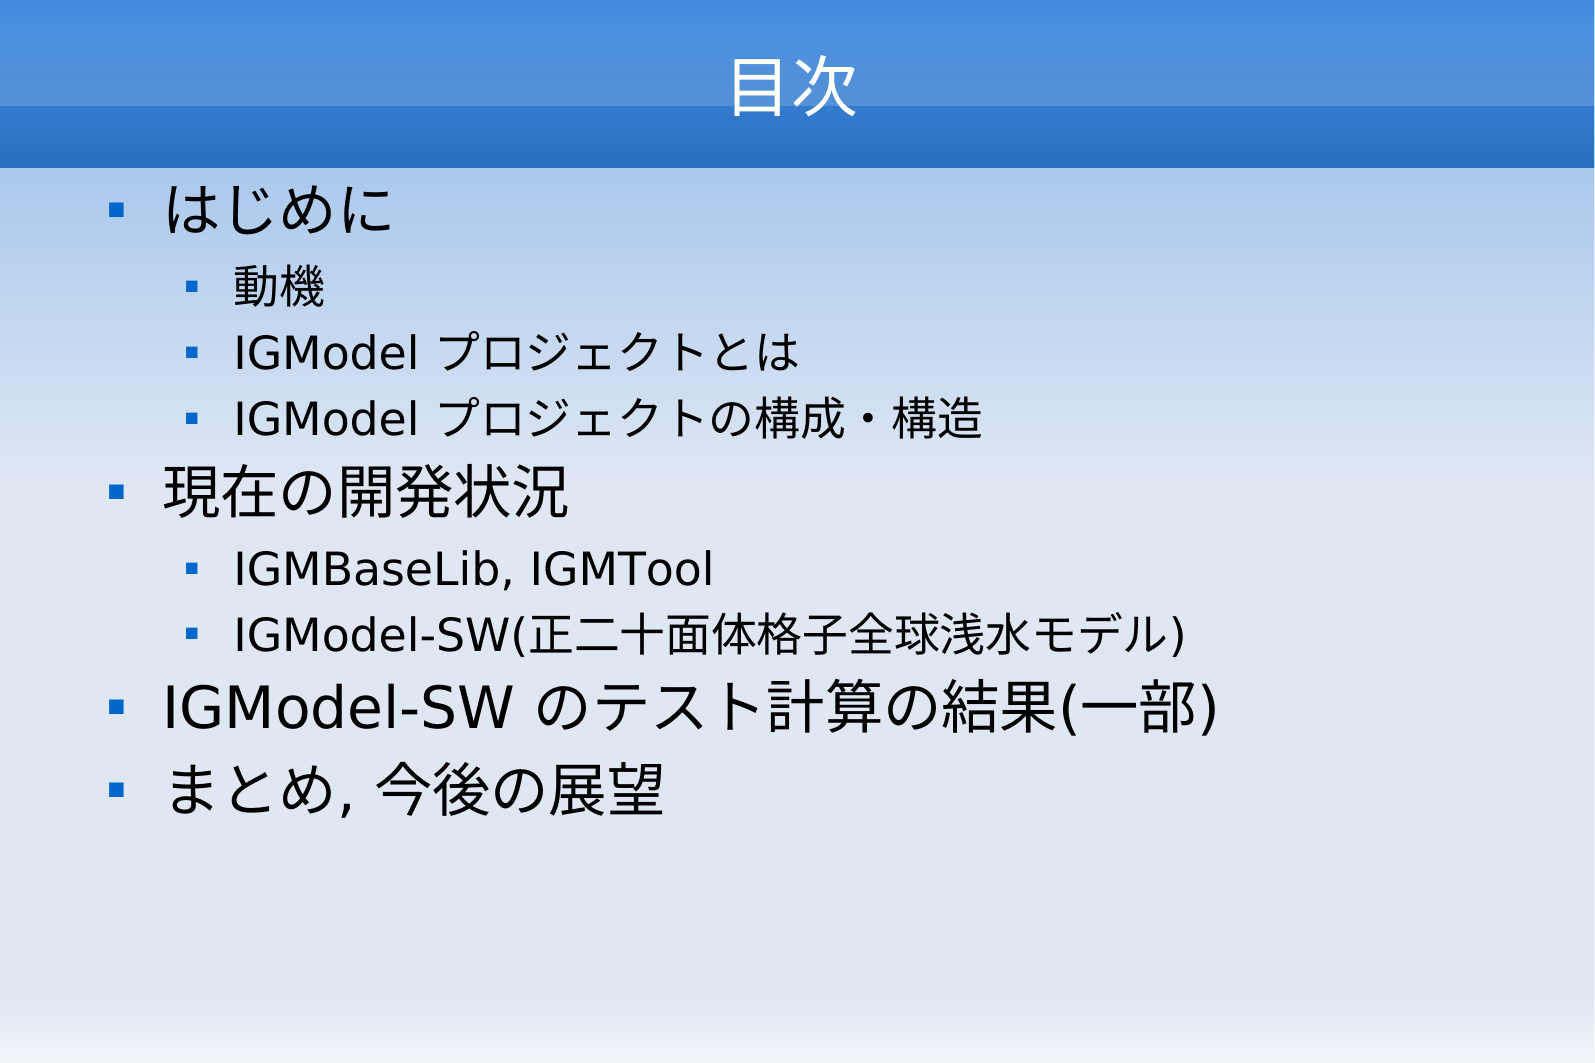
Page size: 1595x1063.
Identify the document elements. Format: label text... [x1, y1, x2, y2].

picture [0, 0, 1595, 1063]
list はじめに 動機 IGModel プロジェクトとは IGModel プロジェクトの構成・構造 現在の開発状況 IGMBaseLib, IGMTool IGModel-SW(正二十面体格子全球浅水モデル) IGModel-SW のテスト計算の結果(一部) まとめ, 今後の展望 [91, 177, 1527, 993]
title 目次 [74, 0, 1510, 178]
